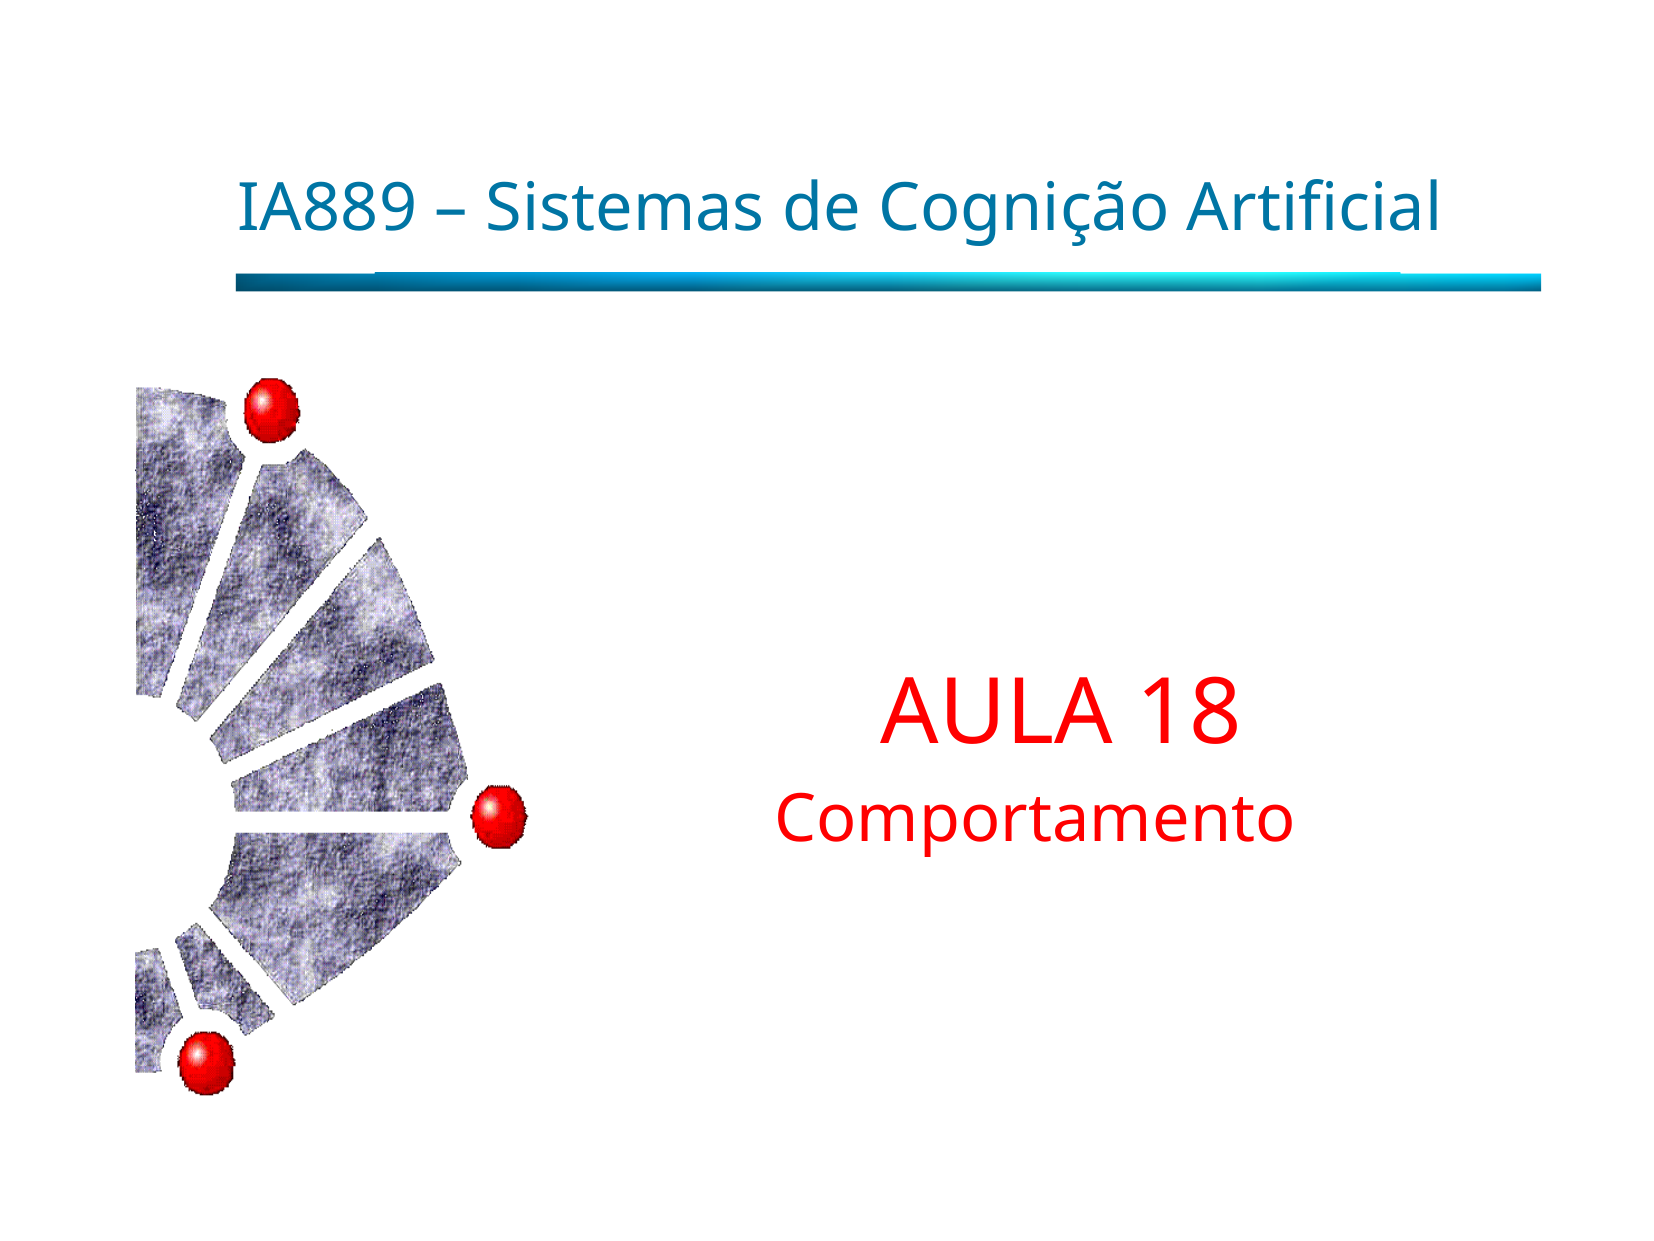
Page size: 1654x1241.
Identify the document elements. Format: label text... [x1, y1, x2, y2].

picture [125, 272, 1654, 295]
subtitle AULA 18 Comportamento [553, 309, 1534, 1182]
title IA889 – Sistemas de Cognição Artificial [61, 35, 1620, 250]
chart [135, 324, 561, 1112]
